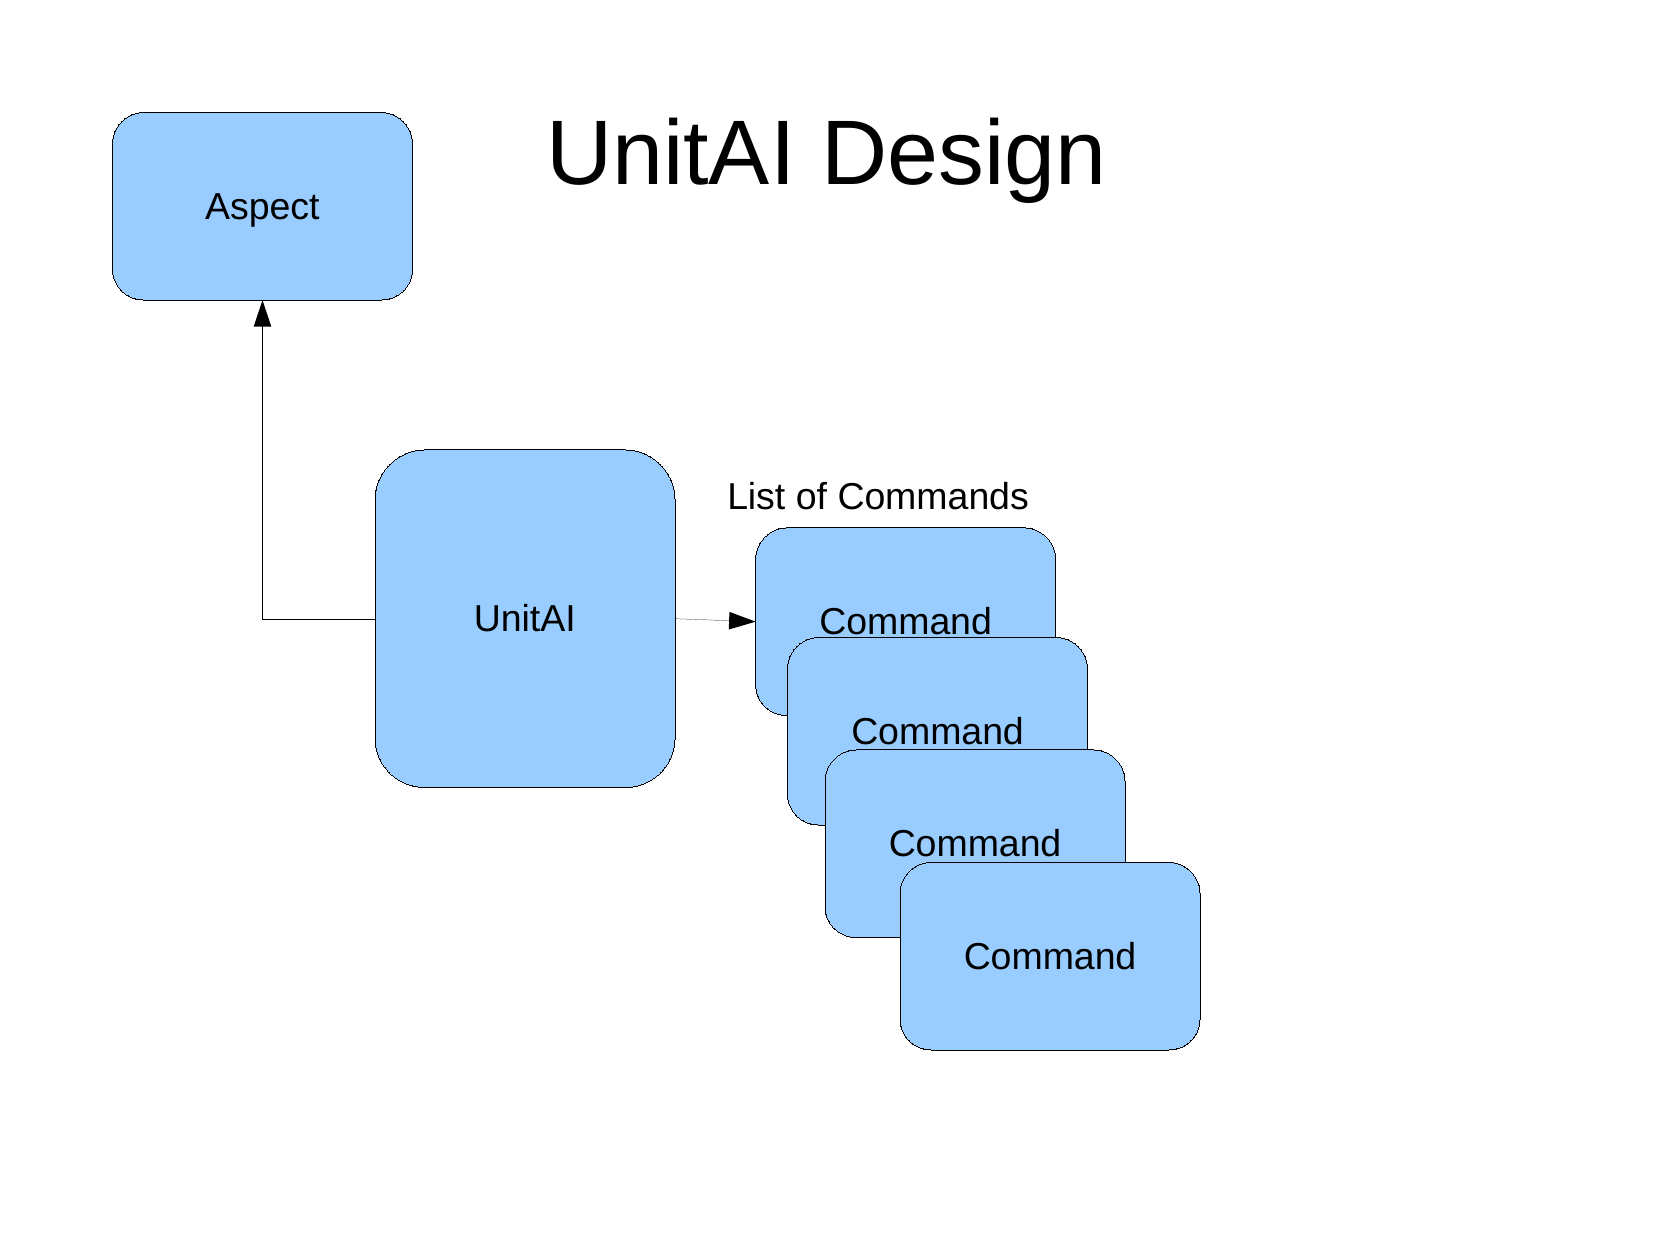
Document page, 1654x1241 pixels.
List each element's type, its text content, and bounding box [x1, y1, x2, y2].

text_box Command [787, 637, 1088, 826]
text_box Aspect [112, 250, 413, 301]
text_box List of Commands [712, 468, 1051, 526]
text_box UnitAI [375, 449, 676, 788]
text_box Command [755, 527, 1056, 716]
text_box Command [825, 749, 1126, 938]
text_box Command [900, 862, 1201, 1051]
title UnitAI Design [82, 56, 1571, 250]
